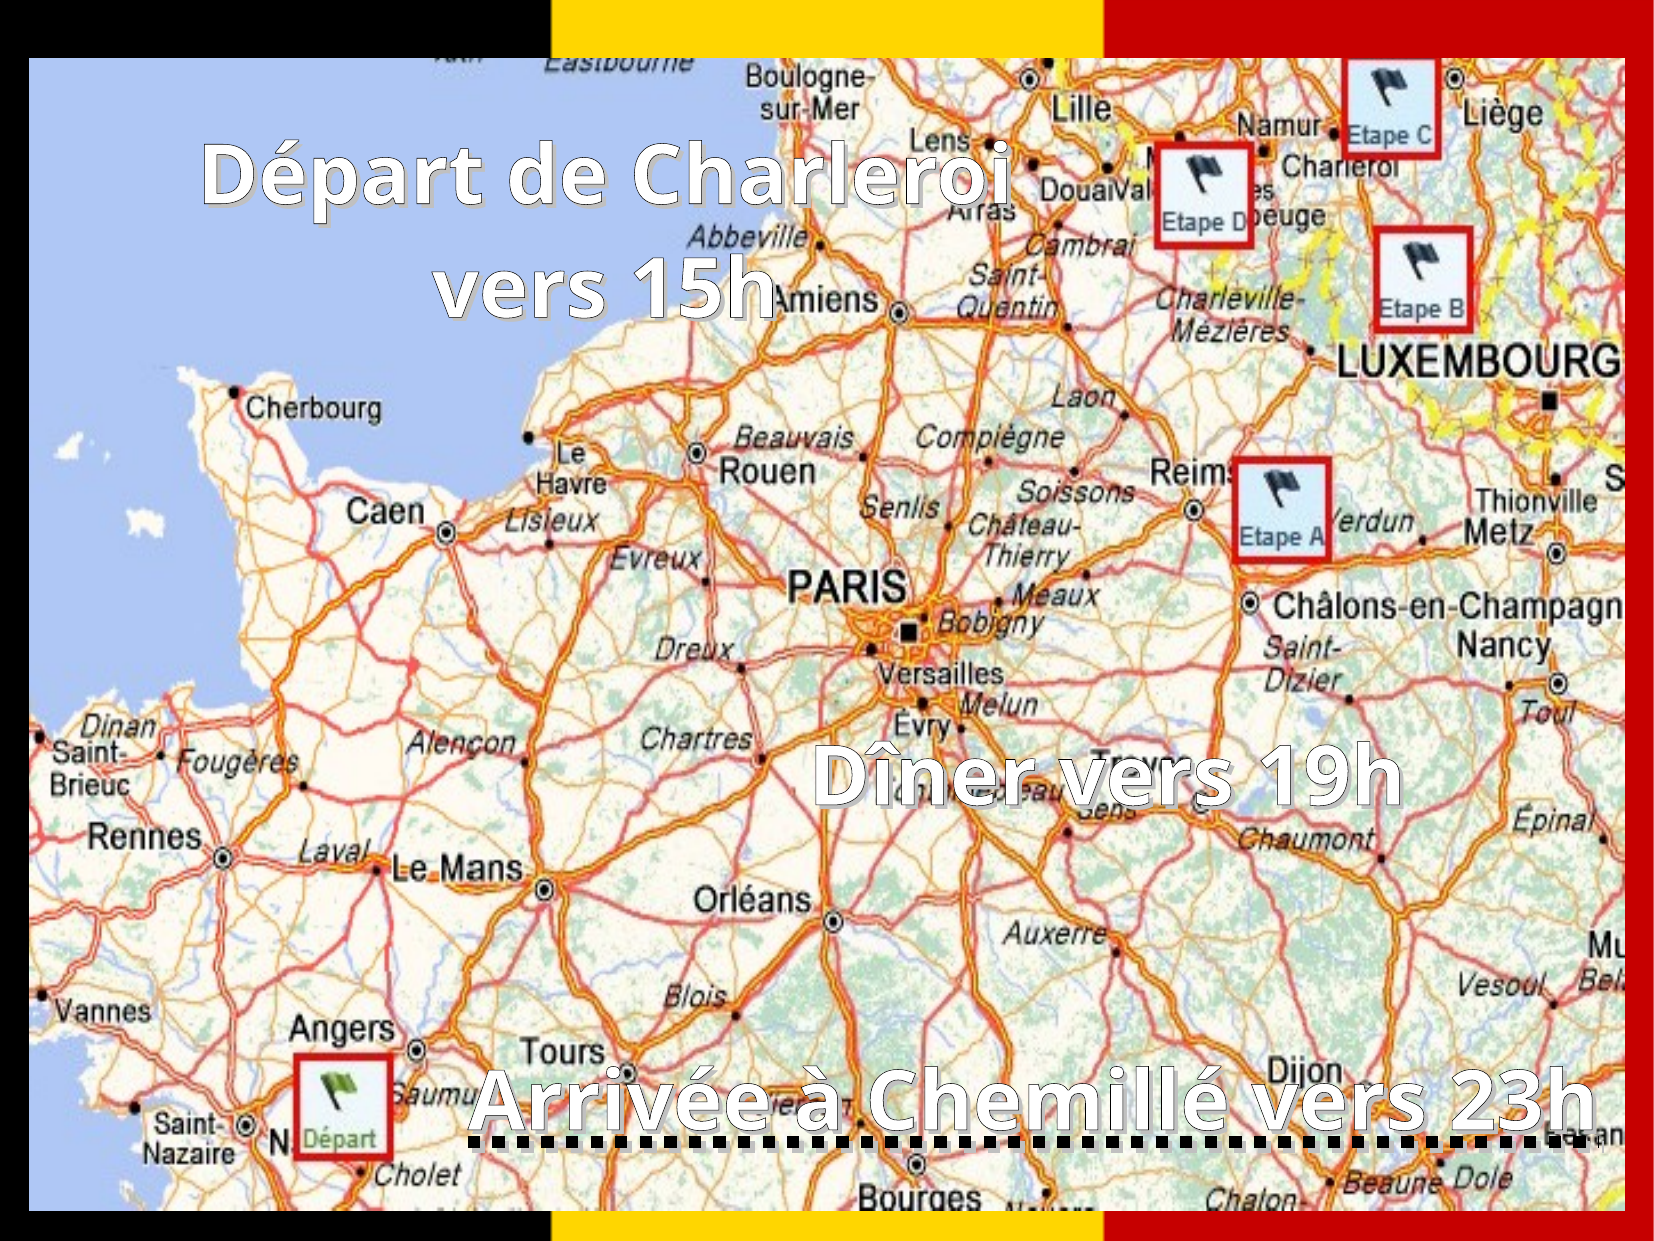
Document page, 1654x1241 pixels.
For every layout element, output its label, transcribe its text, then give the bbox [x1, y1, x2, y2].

picture [0, 0, 1654, 1241]
text_box Dîner vers 19h [620, 708, 1595, 840]
text_box Arrivée à Chemillé vers 23h [413, 1033, 1654, 1165]
text_box Départ de Charleroi vers 15h [88, 107, 1123, 355]
